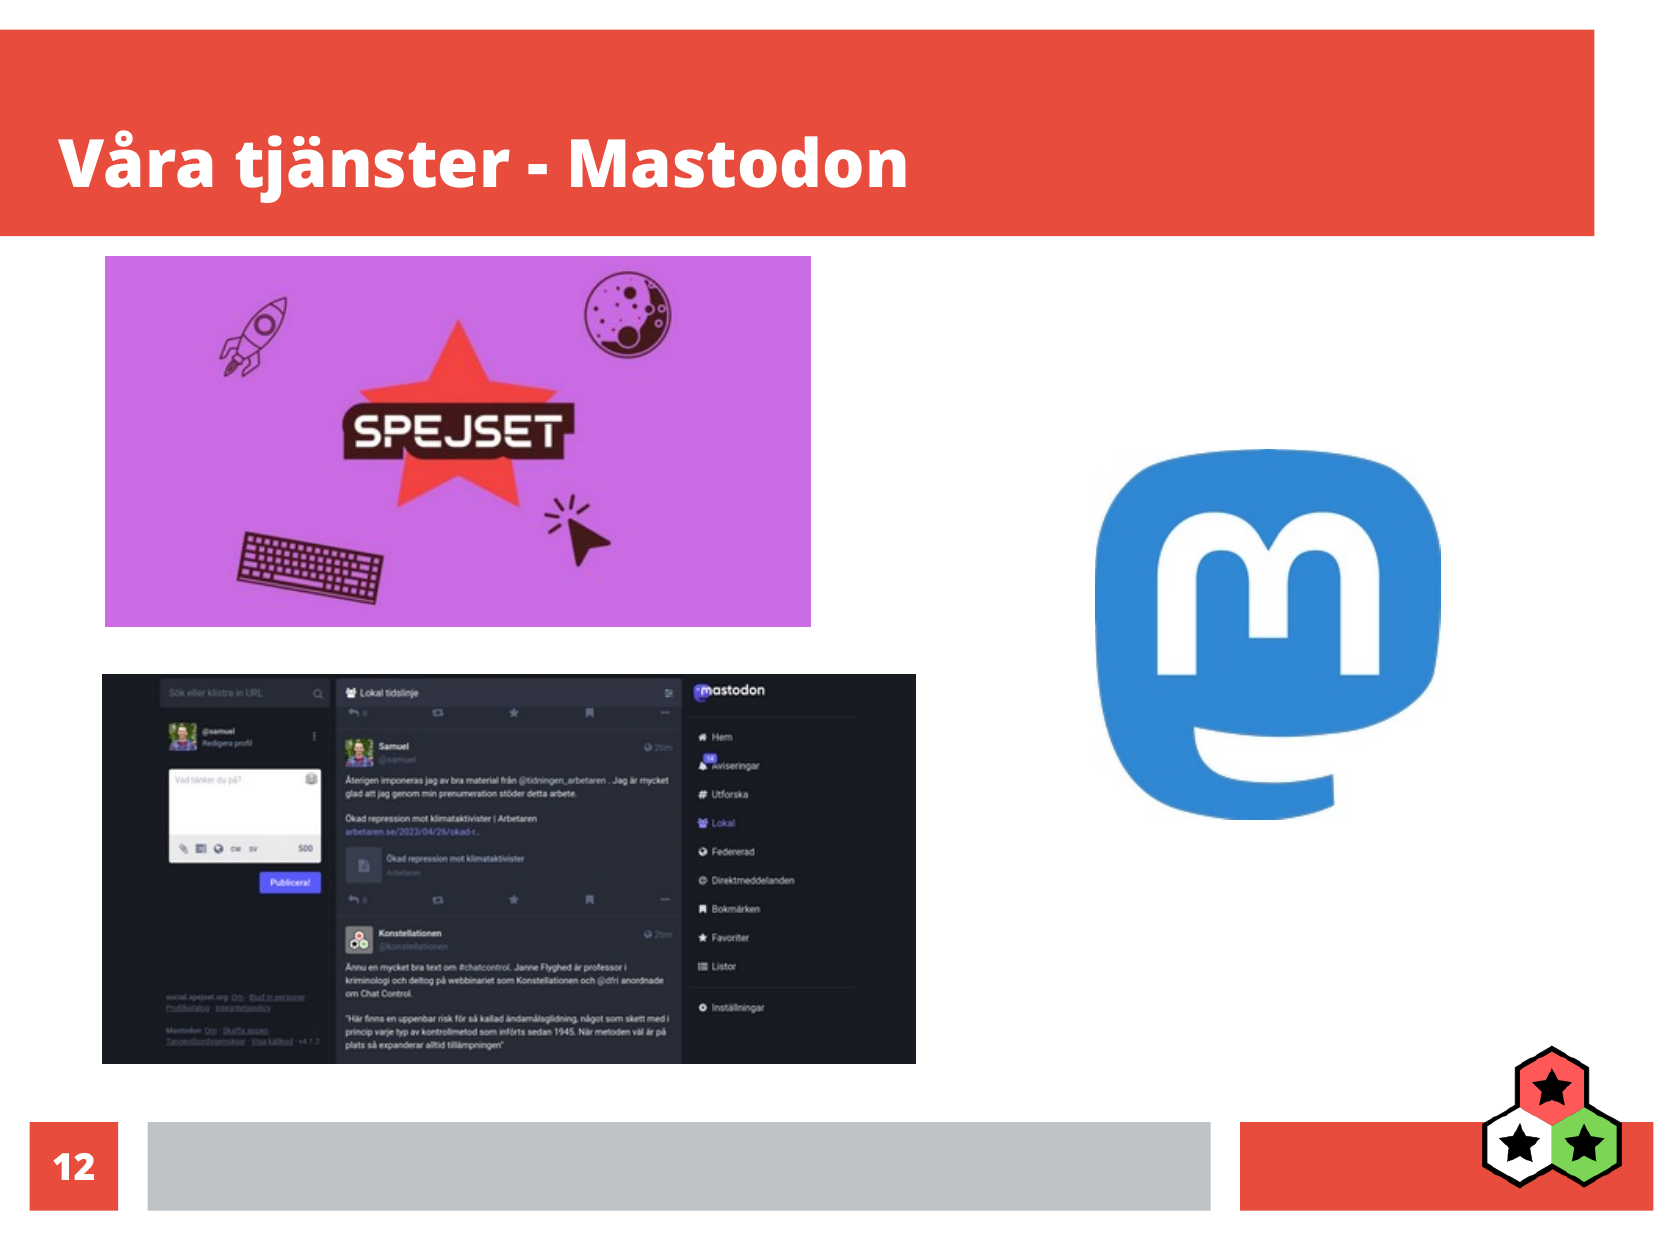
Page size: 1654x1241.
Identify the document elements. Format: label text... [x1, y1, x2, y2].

picture [1095, 449, 1441, 820]
picture [105, 256, 811, 627]
picture [102, 674, 916, 1064]
title Våra tjänster - Mastodon [59, 59, 1595, 207]
picture [1463, 1028, 1640, 1205]
